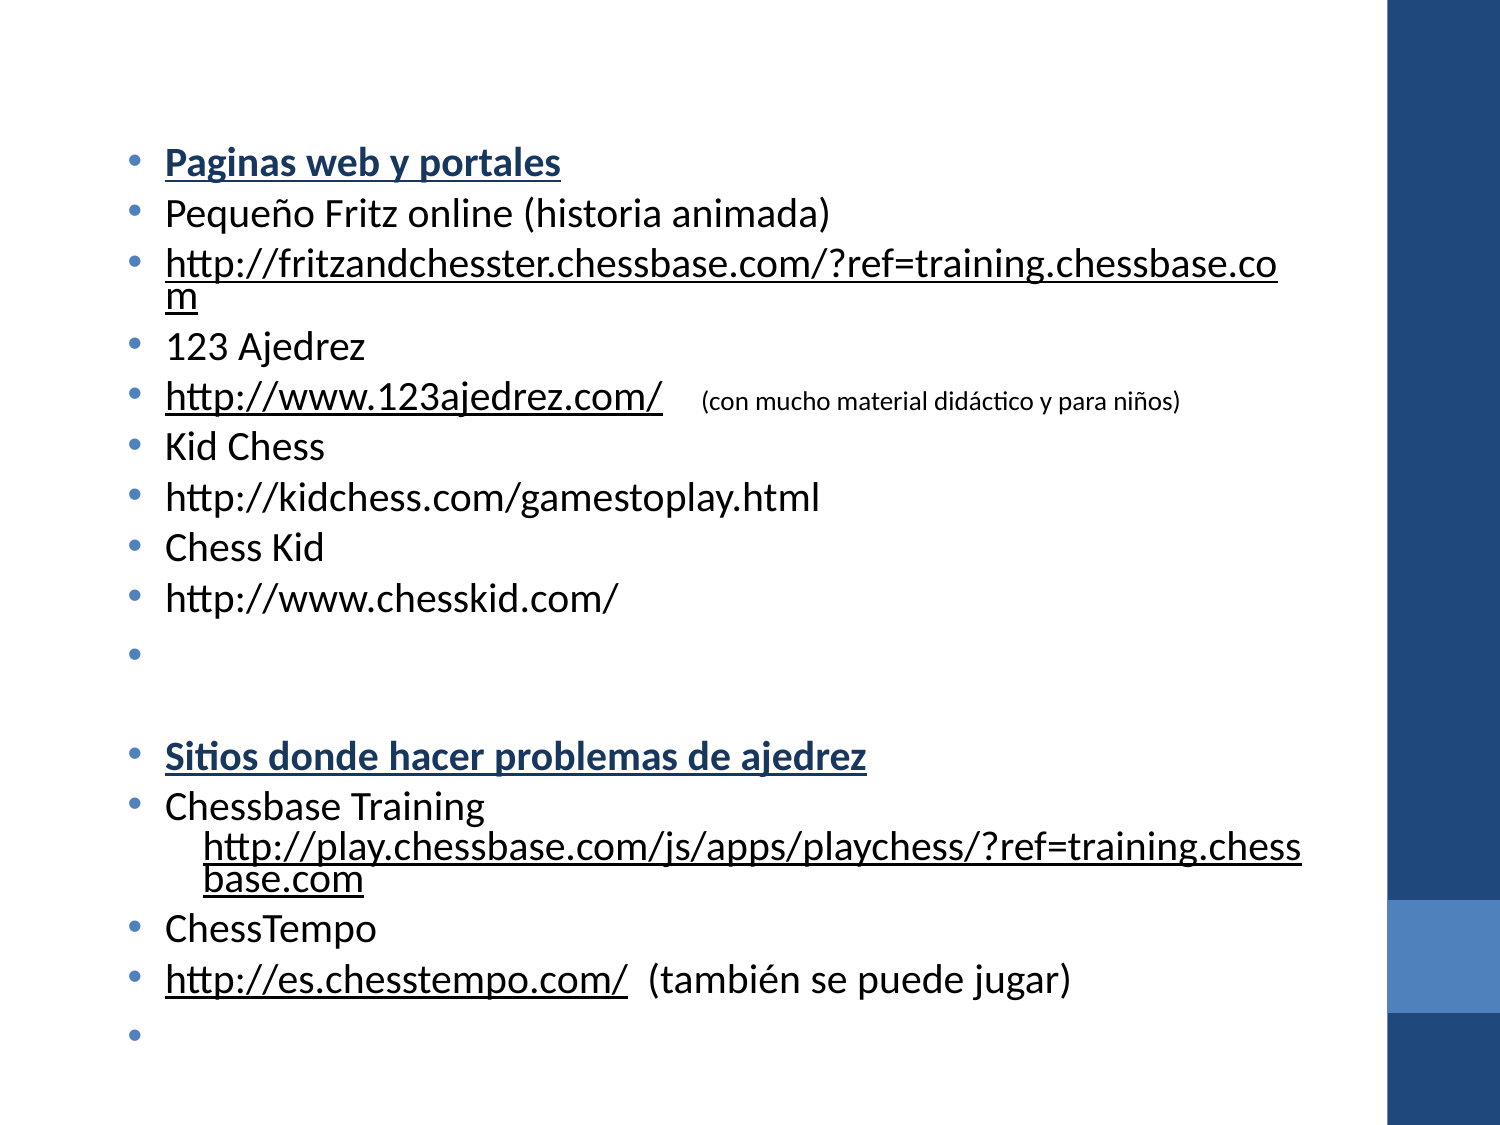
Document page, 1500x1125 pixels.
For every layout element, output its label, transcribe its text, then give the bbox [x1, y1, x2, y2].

list Paginas web y portales Pequeño Fritz online (historia animada) http://fritzandchesster.chessbase.com/?ref=training.chessbase.com 123 Ajedrez http://www.123ajedrez.com/ (con mucho material didáctico y para niños) Kid Chess http://kidchess.com/gamestoplay.html Chess Kid http://www.chesskid.com/ Sitios donde hacer problemas de ajedrez Chessbase Training http://play.chessbase.com/js/apps/playchess/?ref=training.chessbase.com ChessTempo http://es.chesstempo.com/ (también se puede jugar) [75, 137, 1326, 1051]
